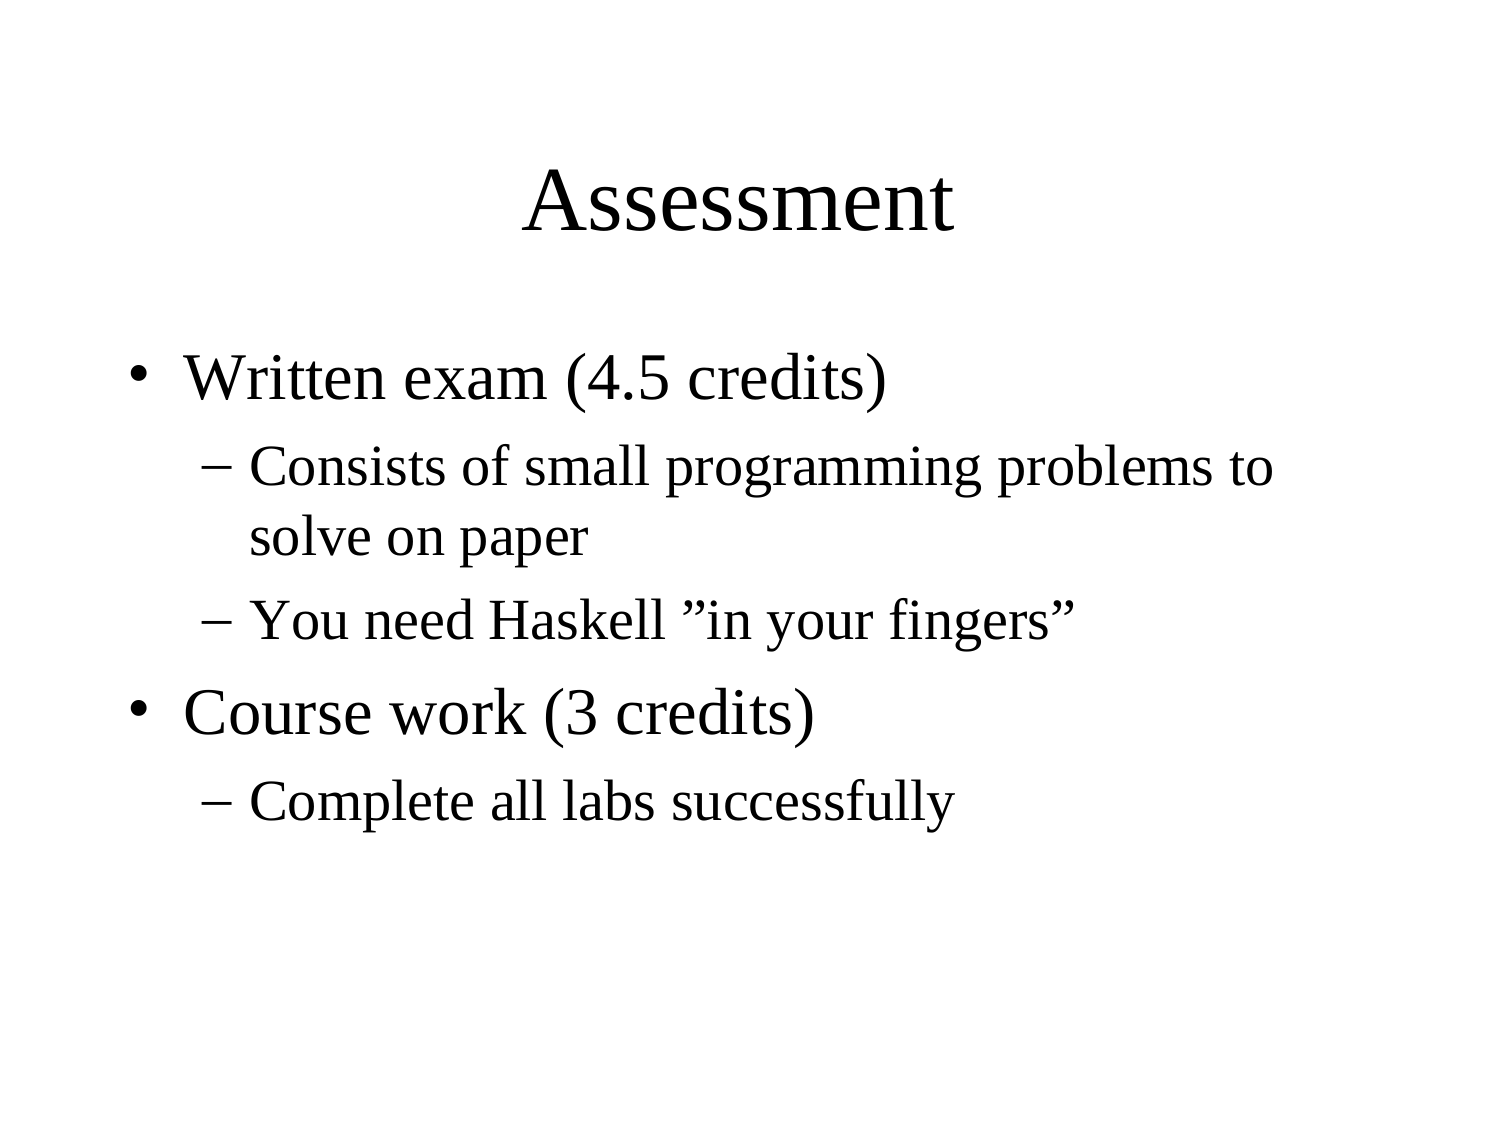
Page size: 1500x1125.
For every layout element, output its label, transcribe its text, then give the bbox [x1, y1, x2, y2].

title Assessment [112, 99, 1388, 288]
list Written exam (4.5 credits) Consists of small programming problems to solve on paper You need Haskell ”in your fingers” Course work (3 credits) Complete all labs successfully [112, 324, 1388, 1000]
